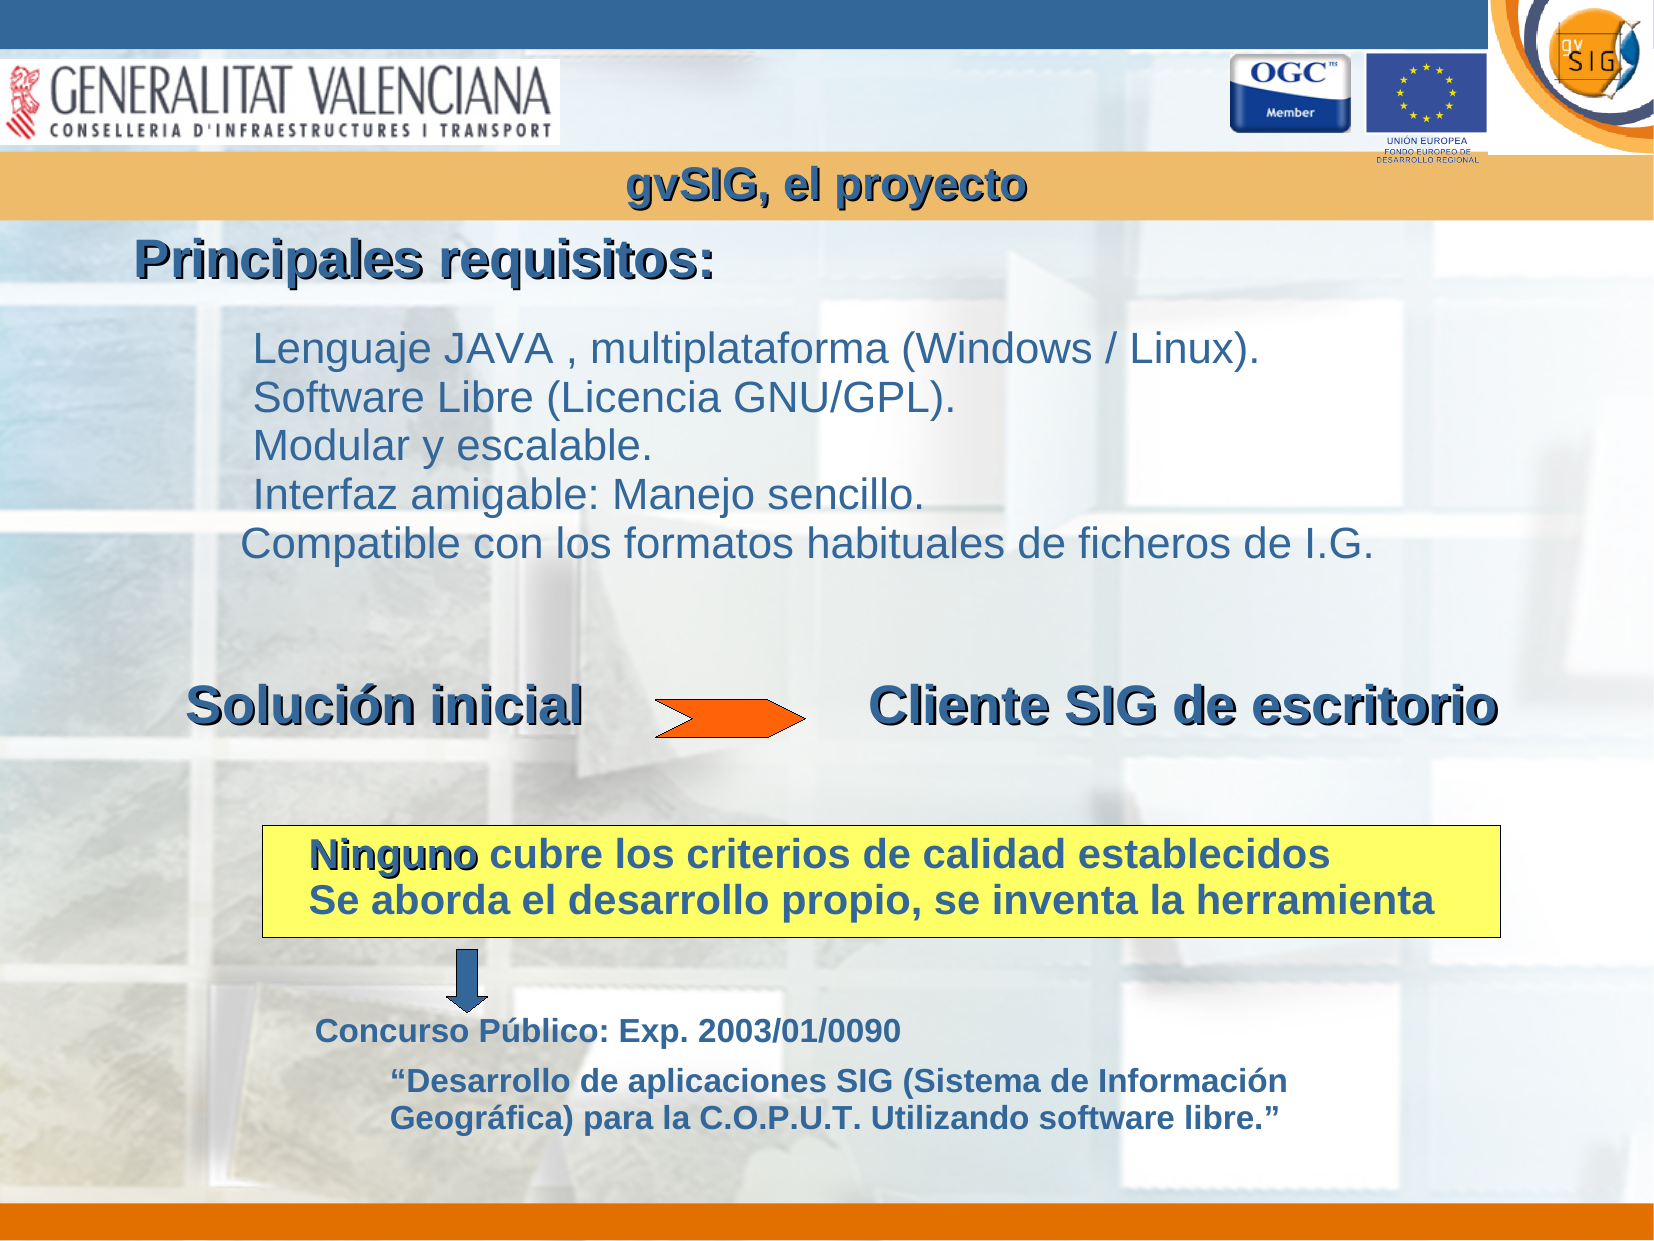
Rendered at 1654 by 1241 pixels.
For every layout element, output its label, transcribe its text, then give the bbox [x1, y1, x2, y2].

picture [1230, 54, 1351, 133]
picture [1364, 0, 1654, 150]
text_box Ninguno cubre los criterios de calidad establecidos Se aborda el desarrollo propio, se inventa la herramienta [199, 822, 1587, 1025]
picture [0, 59, 560, 145]
text_box [446, 949, 488, 1013]
text_box [655, 699, 806, 738]
text_box Solución inicial Cliente SIG de escritorio [171, 667, 1530, 743]
text_box Principales requisitos: Lenguaje JAVA , multiplataforma (Windows / Linux). Software Libre (Licencia GNU/GPL). Modular y escalable. Interfaz amigable: Manejo sencillo. Compatible con los formatos habituales de ficheros de I.G. [119, 221, 1570, 576]
text_box gvSIG, el proyecto [0, 150, 1654, 233]
text_box Concurso Público: Exp. 2003/01/0090 “Desarrollo de aplicaciones SIG (Sistema de Información Geográfica) para la C.O.P.U.T. Utilizando software libre.” [225, 1025, 1472, 1223]
